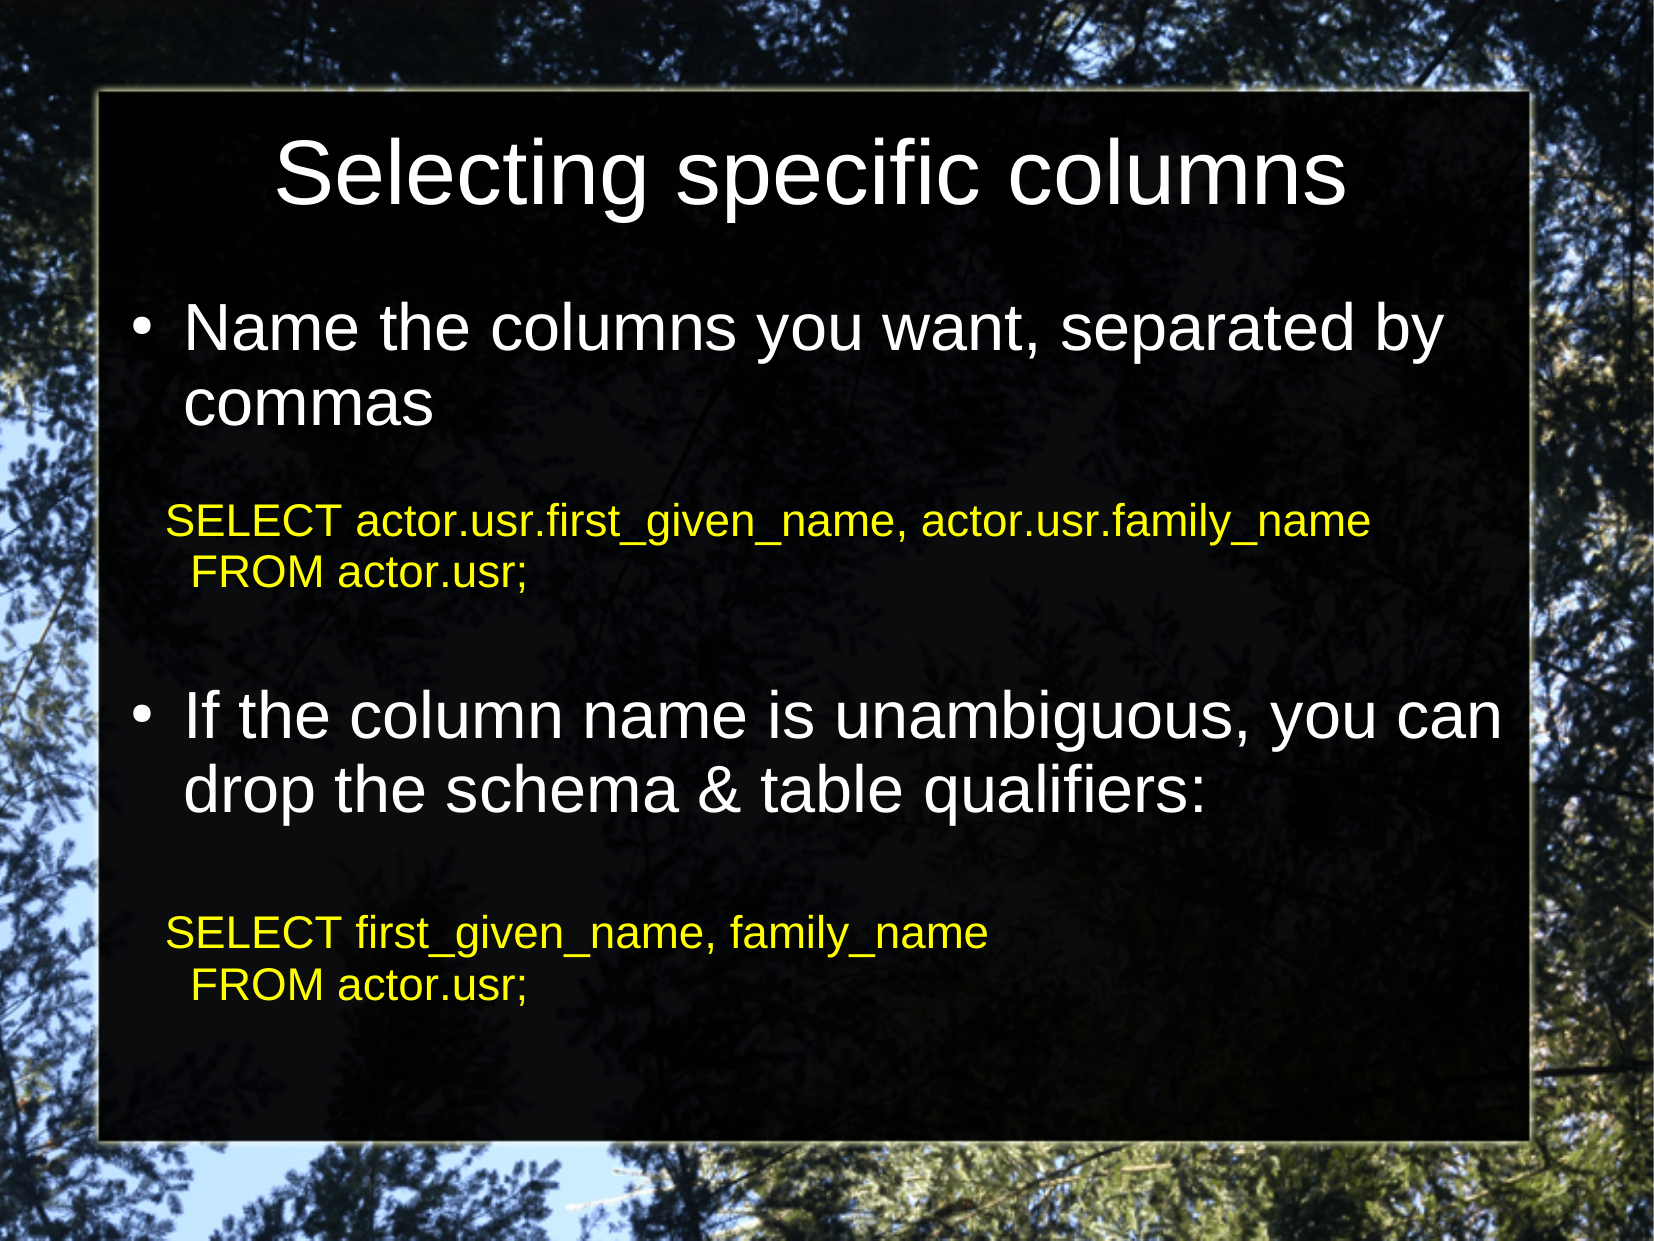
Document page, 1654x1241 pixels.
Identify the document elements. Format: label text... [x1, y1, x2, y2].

picture [0, 0, 1654, 1241]
text_box SELECT actor.usr.first_given_name, actor.usr.family_name FROM actor.usr; [150, 487, 1463, 605]
title Selecting specific columns [88, 88, 1536, 257]
list Name the columns you want, separated by commas If the column name is unambiguous, you can drop the schema & table qualifiers: [112, 290, 1536, 1010]
text_box SELECT first_given_name, family_name FROM actor.usr; [150, 900, 1463, 1018]
